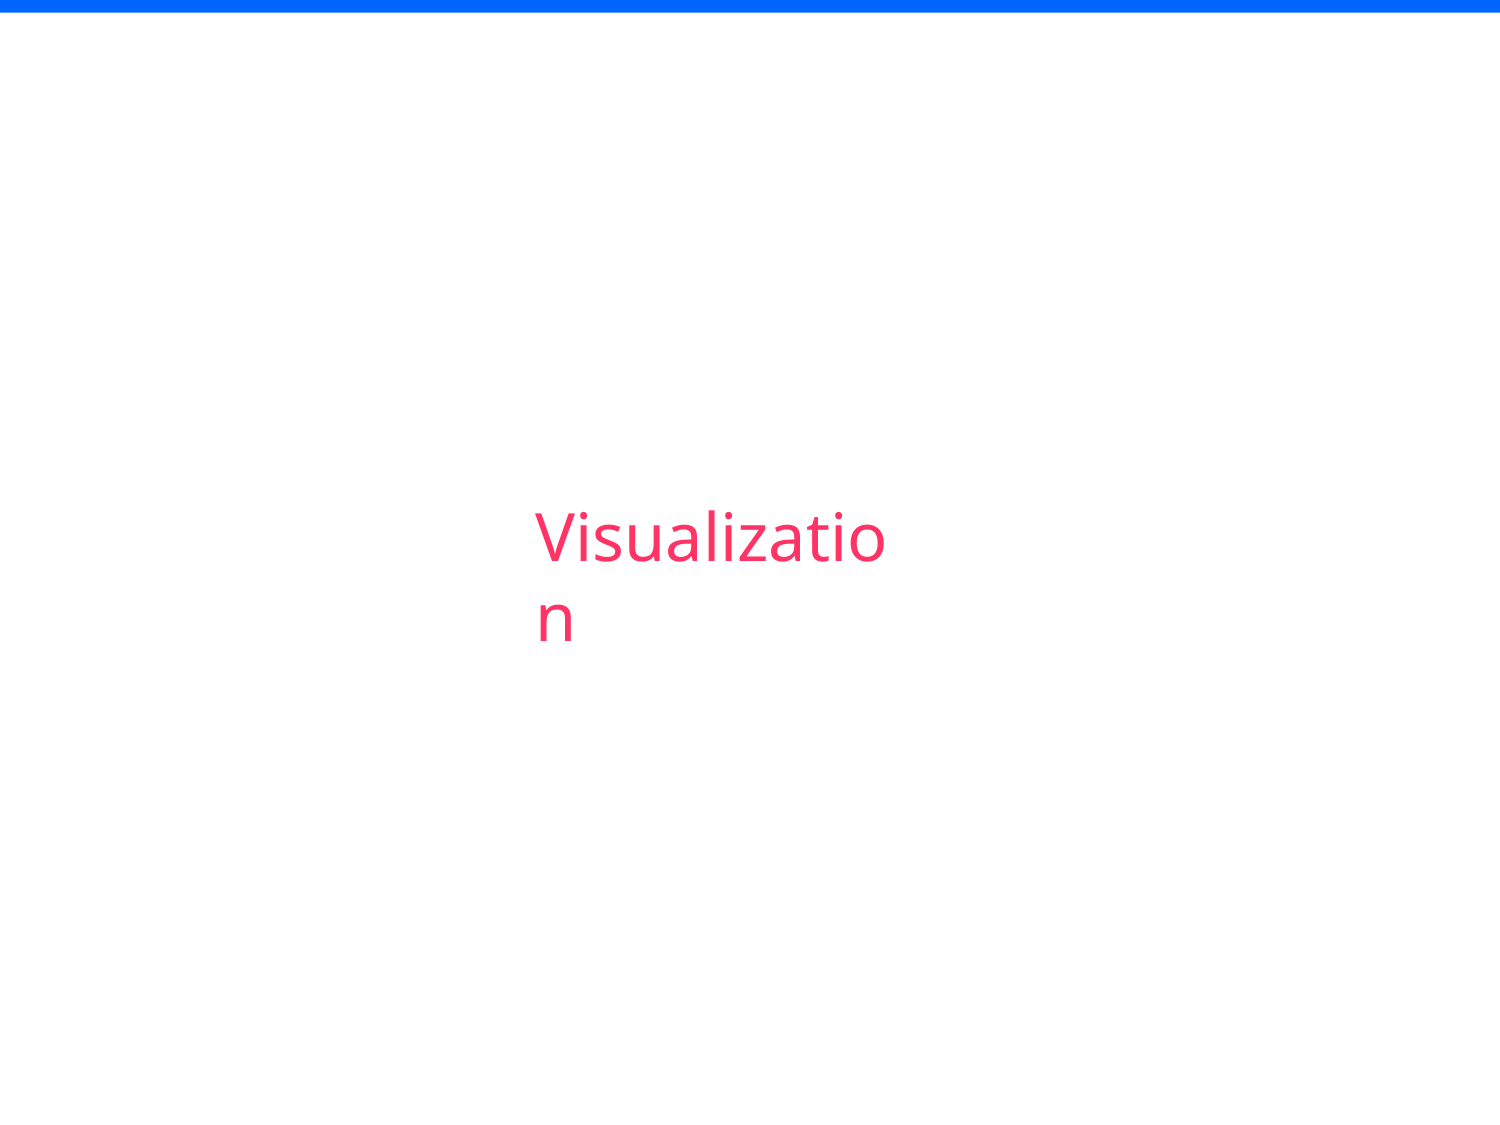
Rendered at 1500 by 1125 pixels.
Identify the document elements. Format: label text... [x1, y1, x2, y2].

text_box Visualization [520, 487, 938, 663]
